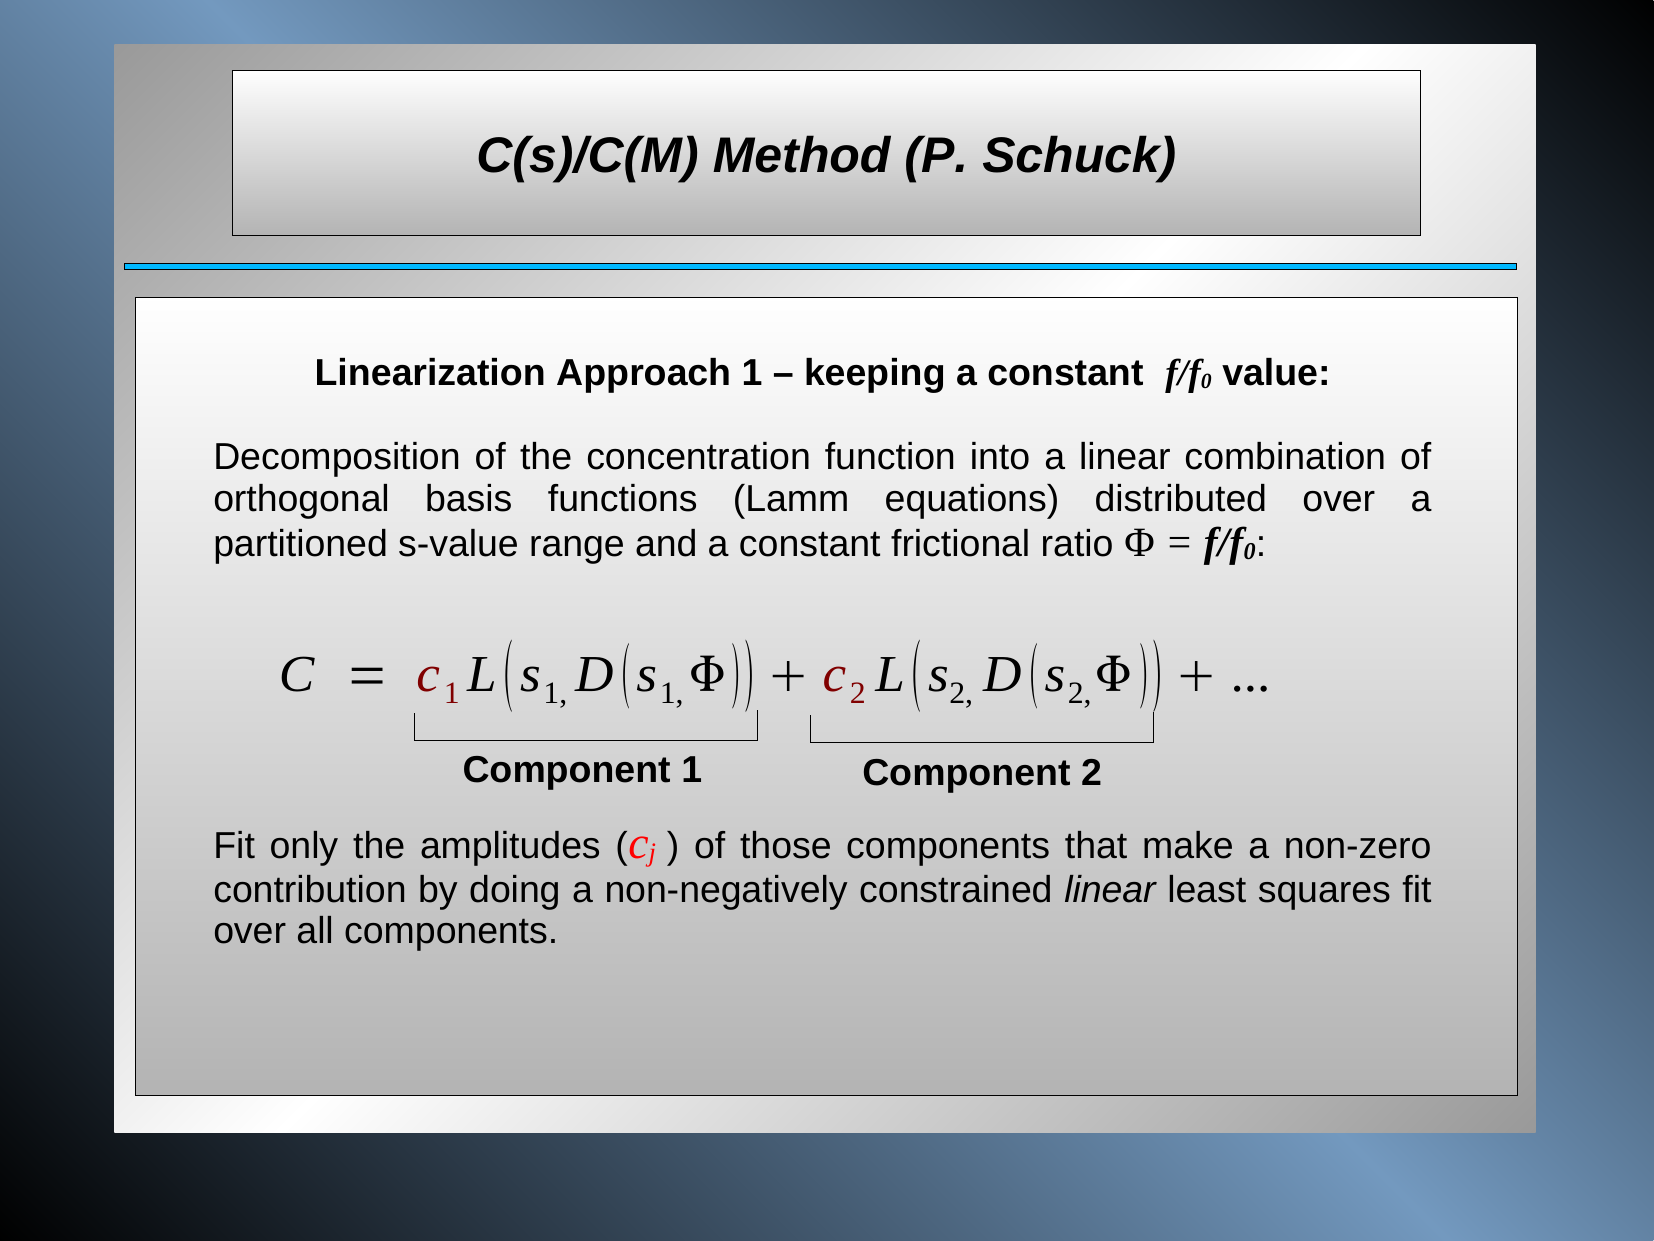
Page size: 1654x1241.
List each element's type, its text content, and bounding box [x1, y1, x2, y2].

chart [266, 637, 1283, 716]
text_box [135, 297, 1518, 1096]
text_box [124, 263, 1517, 270]
text_box Component 1 [462, 748, 703, 791]
text_box Component 2 [862, 751, 1103, 794]
text_box [232, 70, 1421, 236]
text_box Linearization Approach 1 – keeping a constant f/f0 value: Decomposition of the concentration function into a linear combination of orthogonal basis functions (Lamm equations) distributed over a partitioned s-value range and a constant frictional ratio Φ = f/f0: Fit only the amplitudes (cj ) of those components that make a non-zero contribution by doing a non-negatively constrained linear least squares fit over all components. [213, 351, 1441, 994]
text_box C(s)/C(M) Method (P. Schuck) [246, 127, 1407, 195]
